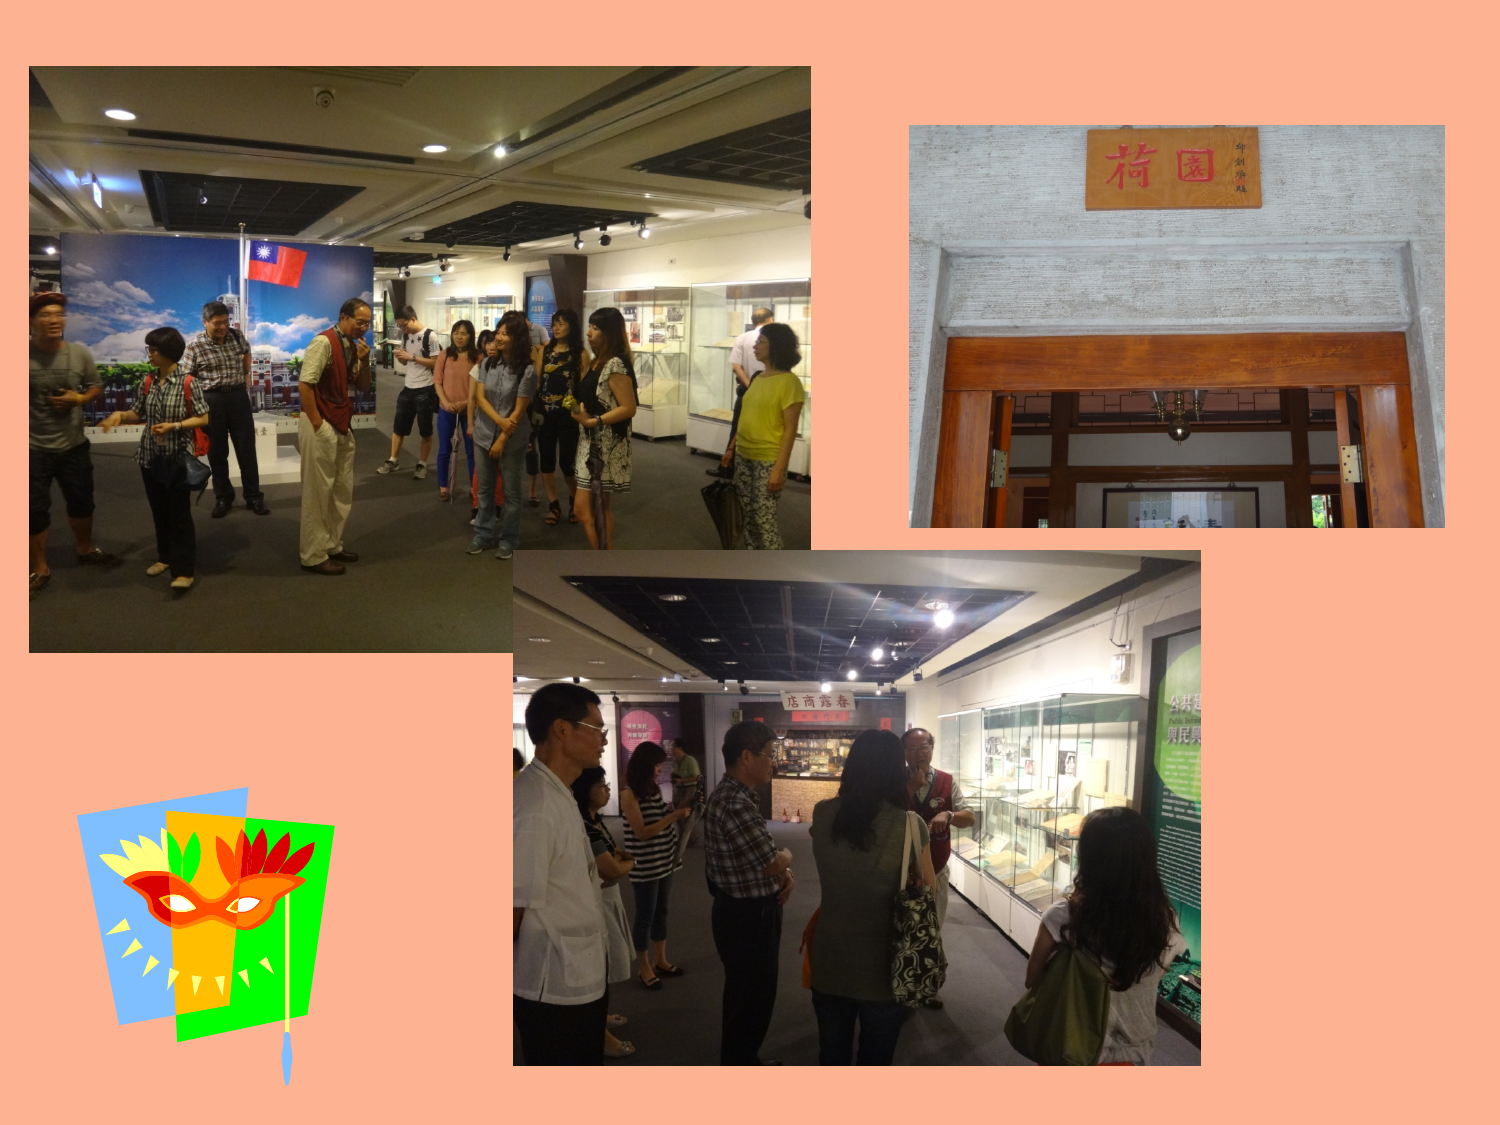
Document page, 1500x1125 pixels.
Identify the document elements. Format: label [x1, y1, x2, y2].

picture [76, 786, 335, 1086]
picture [909, 125, 1445, 528]
picture [29, 66, 1201, 1066]
